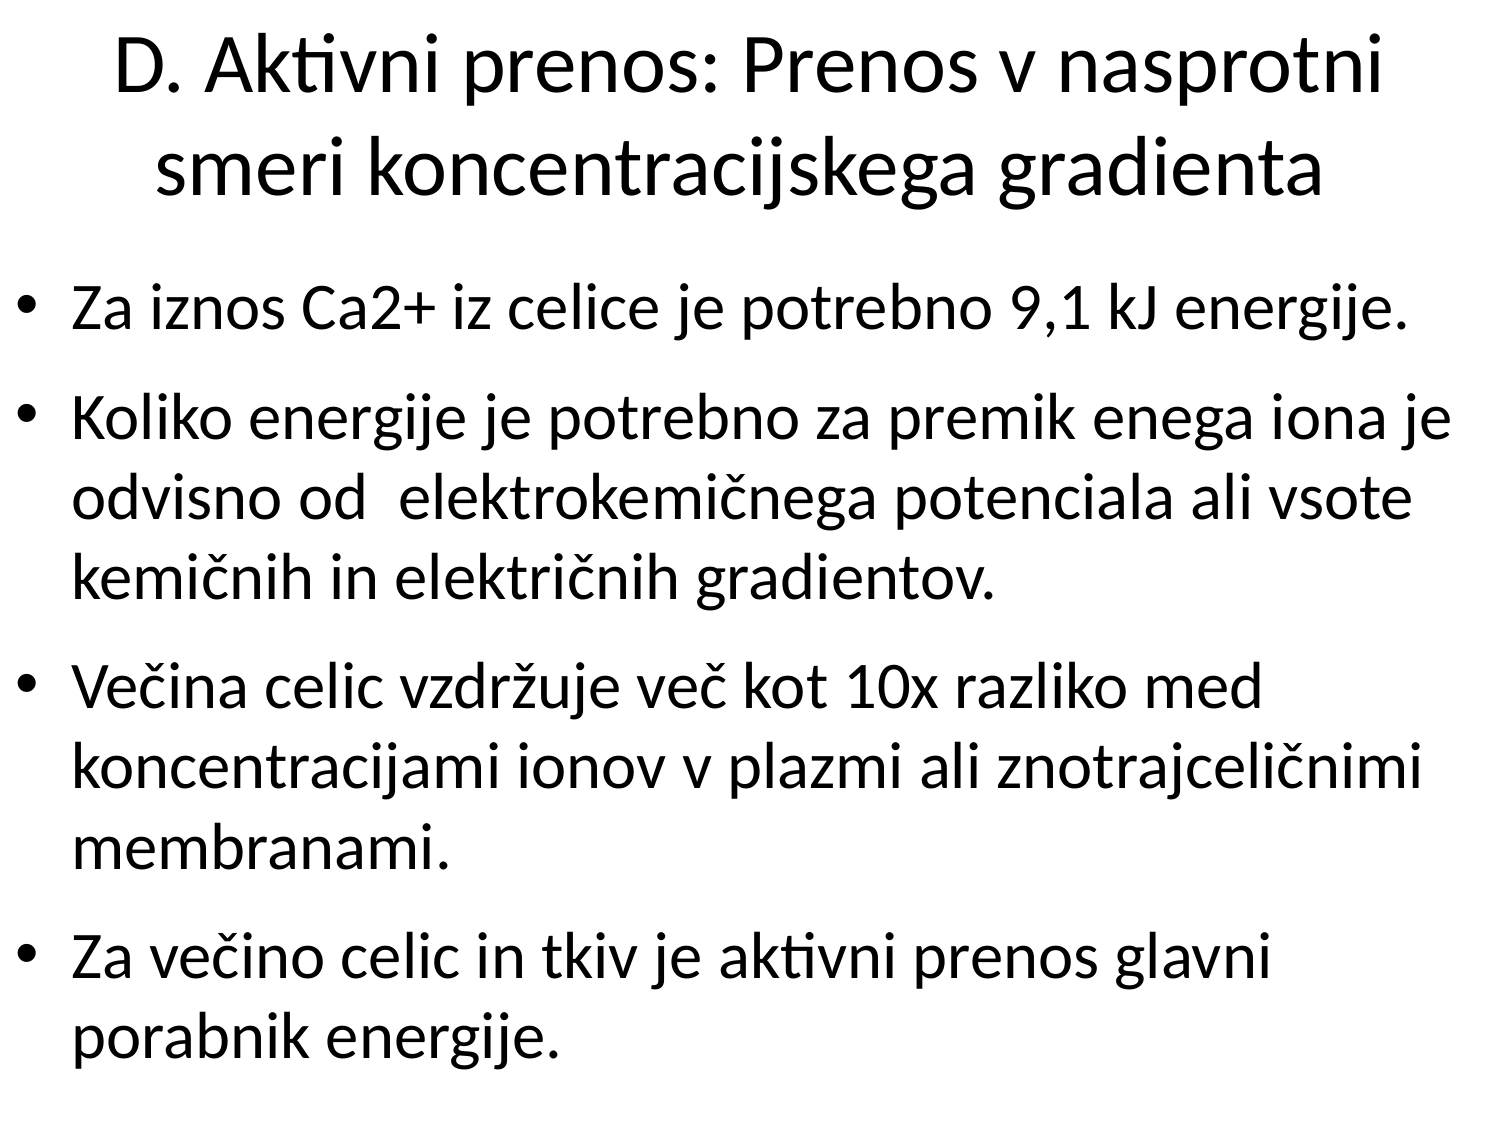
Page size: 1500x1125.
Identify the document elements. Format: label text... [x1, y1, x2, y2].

title D. Aktivni prenos: Prenos v nasprotni smeri koncentracijskega gradienta [0, 0, 1500, 220]
list Za iznos Ca2+ iz celice je potrebno 9,1 kJ energije. Koliko energije je potrebno za premik enega iona je odvisno od elektrokemičnega potenciala ali vsote kemičnih in električnih gradientov. Večina celic vzdržuje več kot 10x razliko med koncentracijami ionov v plazmi ali znotrajceličnimi membranami. Za večino celic in tkiv je aktivni prenos glavni porabnik energije. [0, 255, 1500, 1125]
